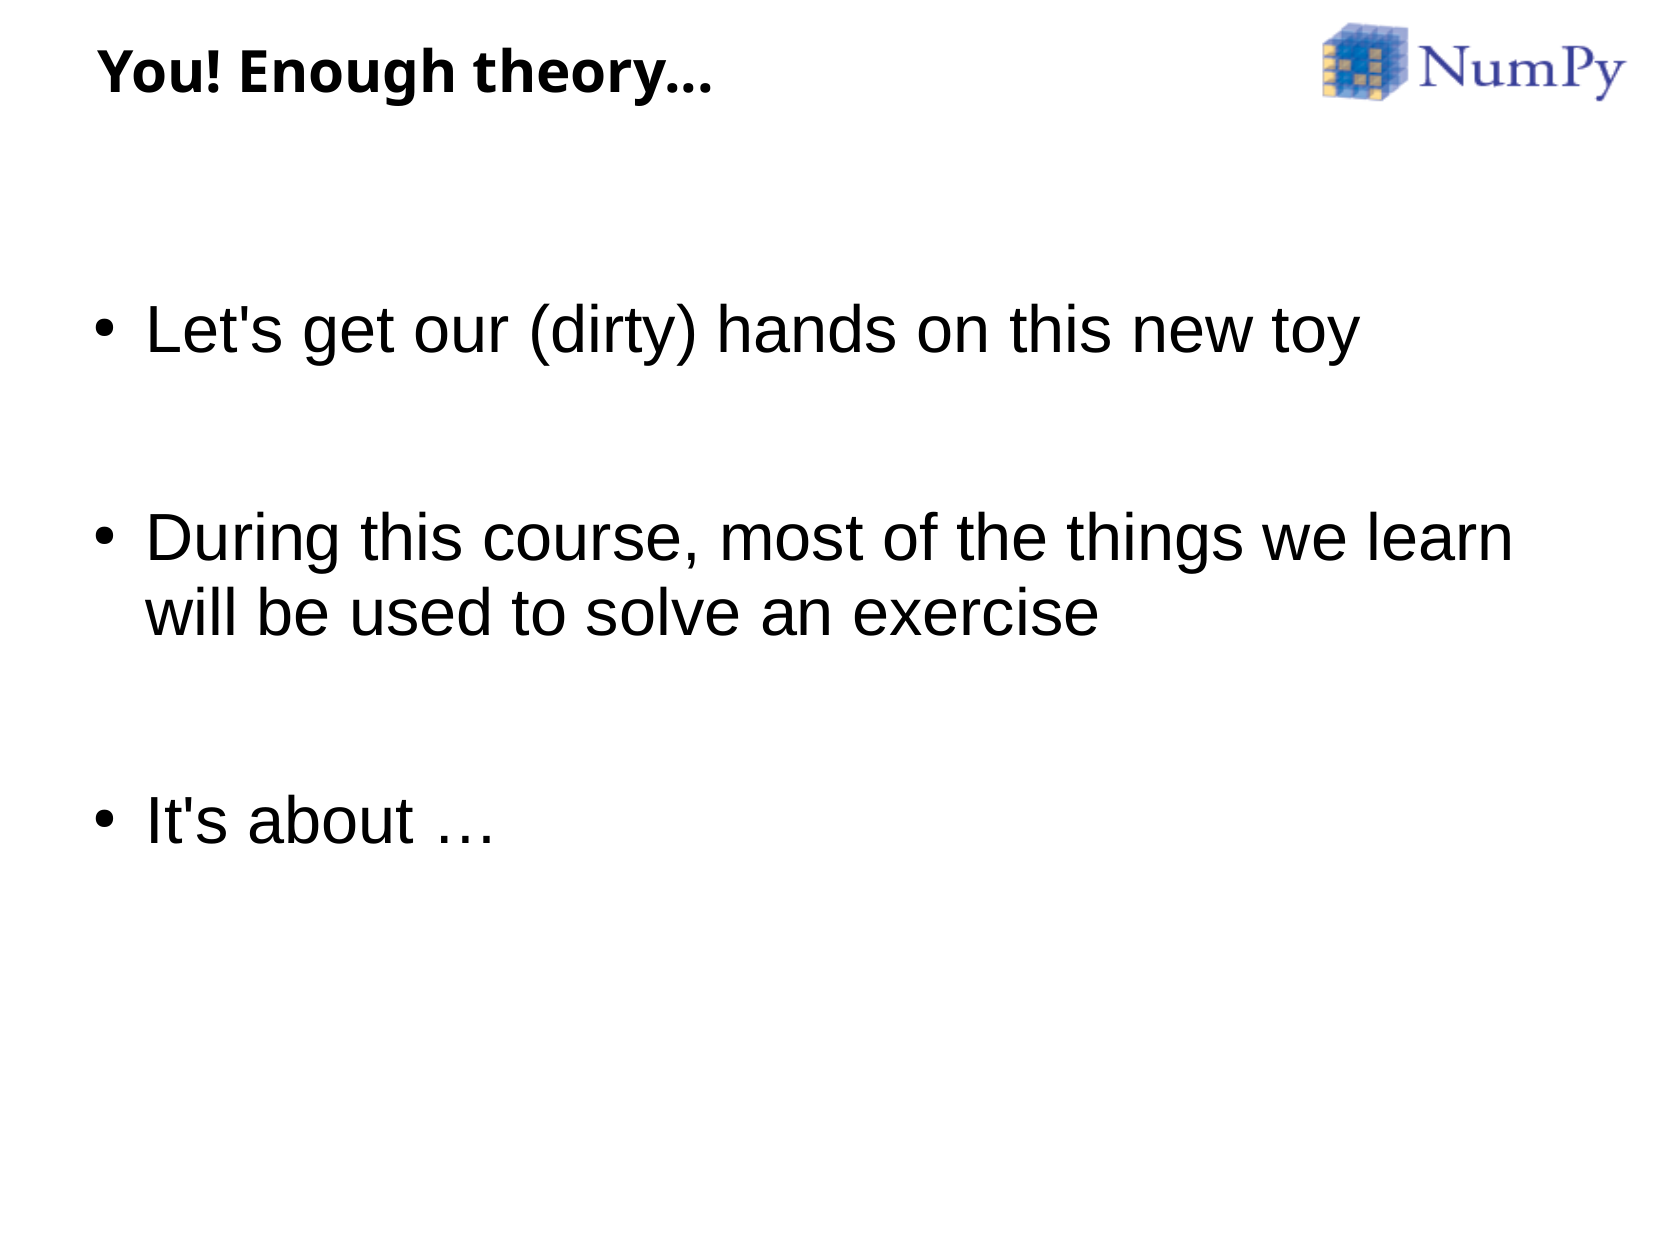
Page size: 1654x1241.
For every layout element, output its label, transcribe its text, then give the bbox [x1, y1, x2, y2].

list Let's get our (dirty) hands on this new toy During this course, most of the things we learn will be used to solve an exercise It's about … [75, 187, 1618, 1201]
picture [1302, 13, 1635, 113]
title You! Enough theory... [82, 15, 1571, 125]
